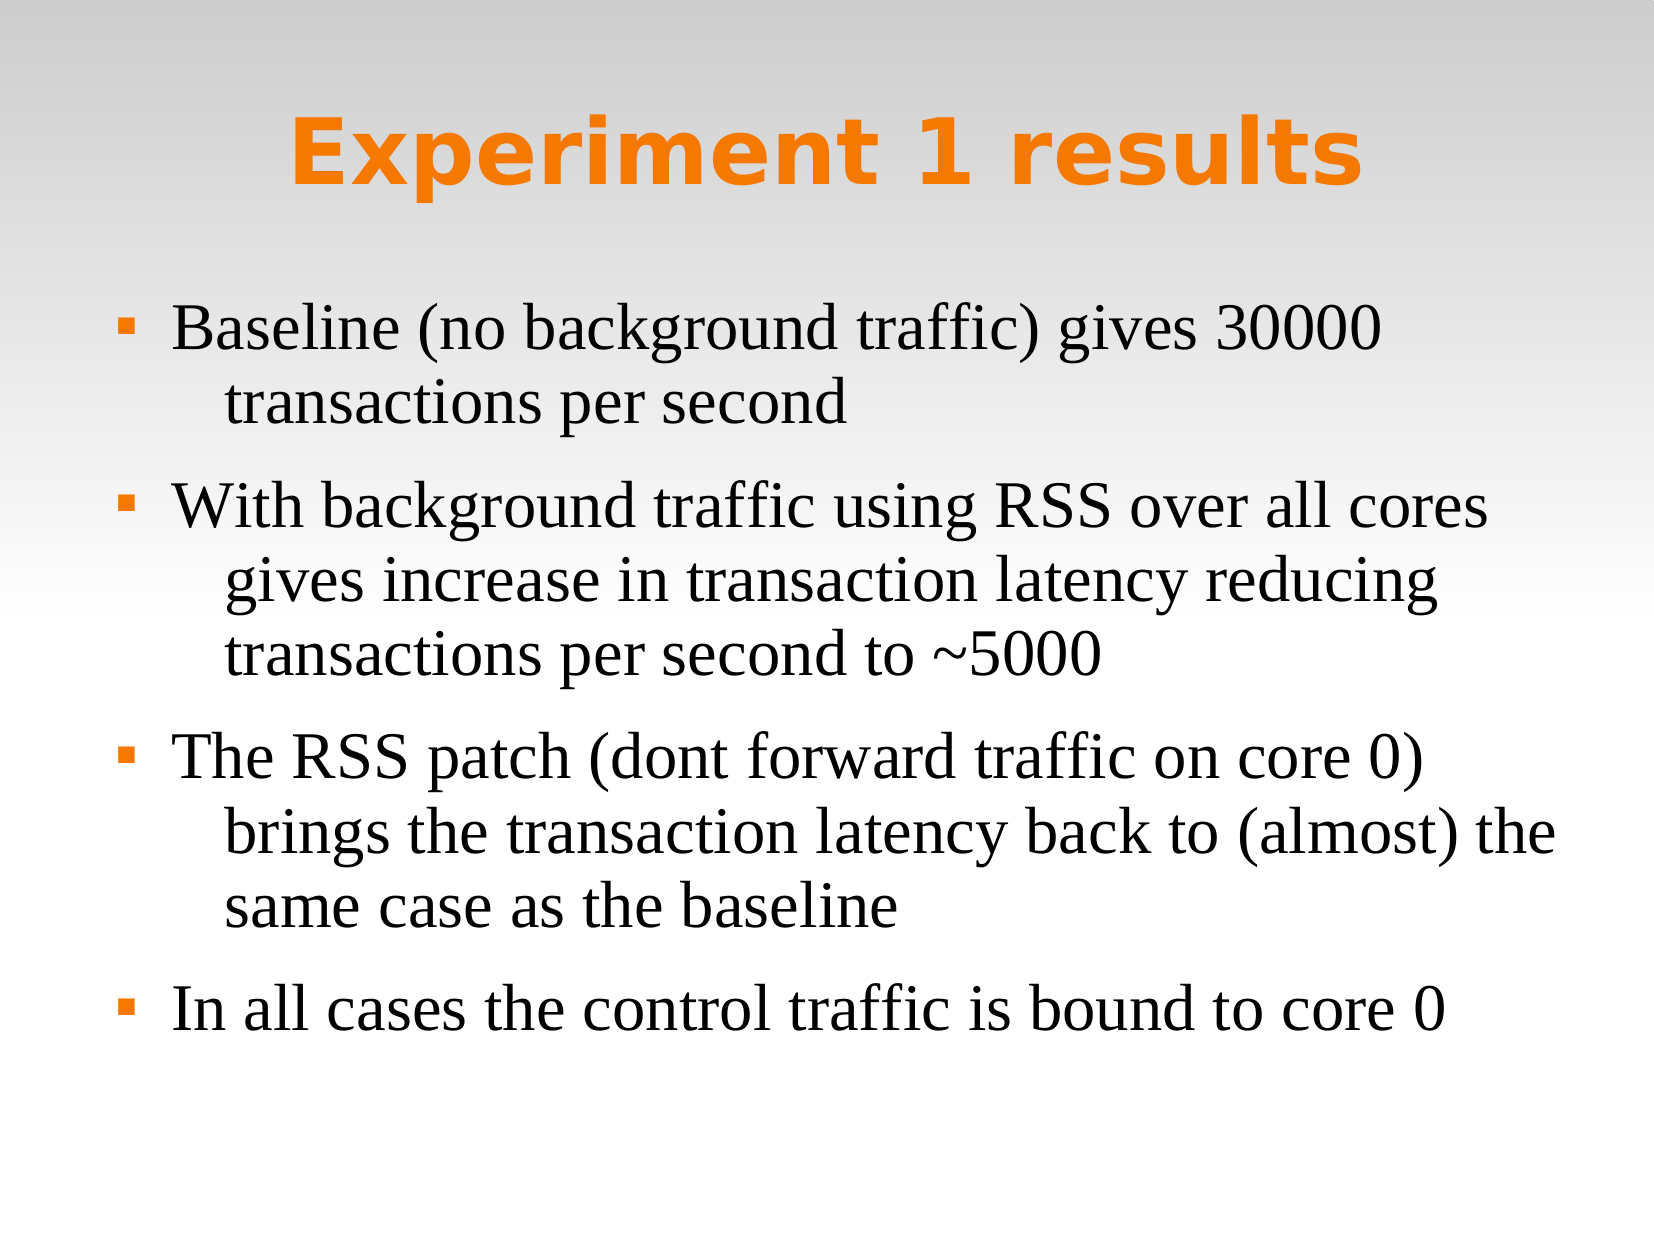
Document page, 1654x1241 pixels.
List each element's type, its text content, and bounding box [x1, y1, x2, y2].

list Baseline (no background traffic) gives 30000 transactions per second With background traffic using RSS over all cores gives increase in transaction latency reducing transactions per second to ~5000 The RSS patch (dont forward traffic on core 0) brings the transaction latency back to (almost) the same case as the baseline In all cases the control traffic is bound to core 0 [82, 290, 1571, 1106]
title Experiment 1 results [82, 56, 1571, 250]
